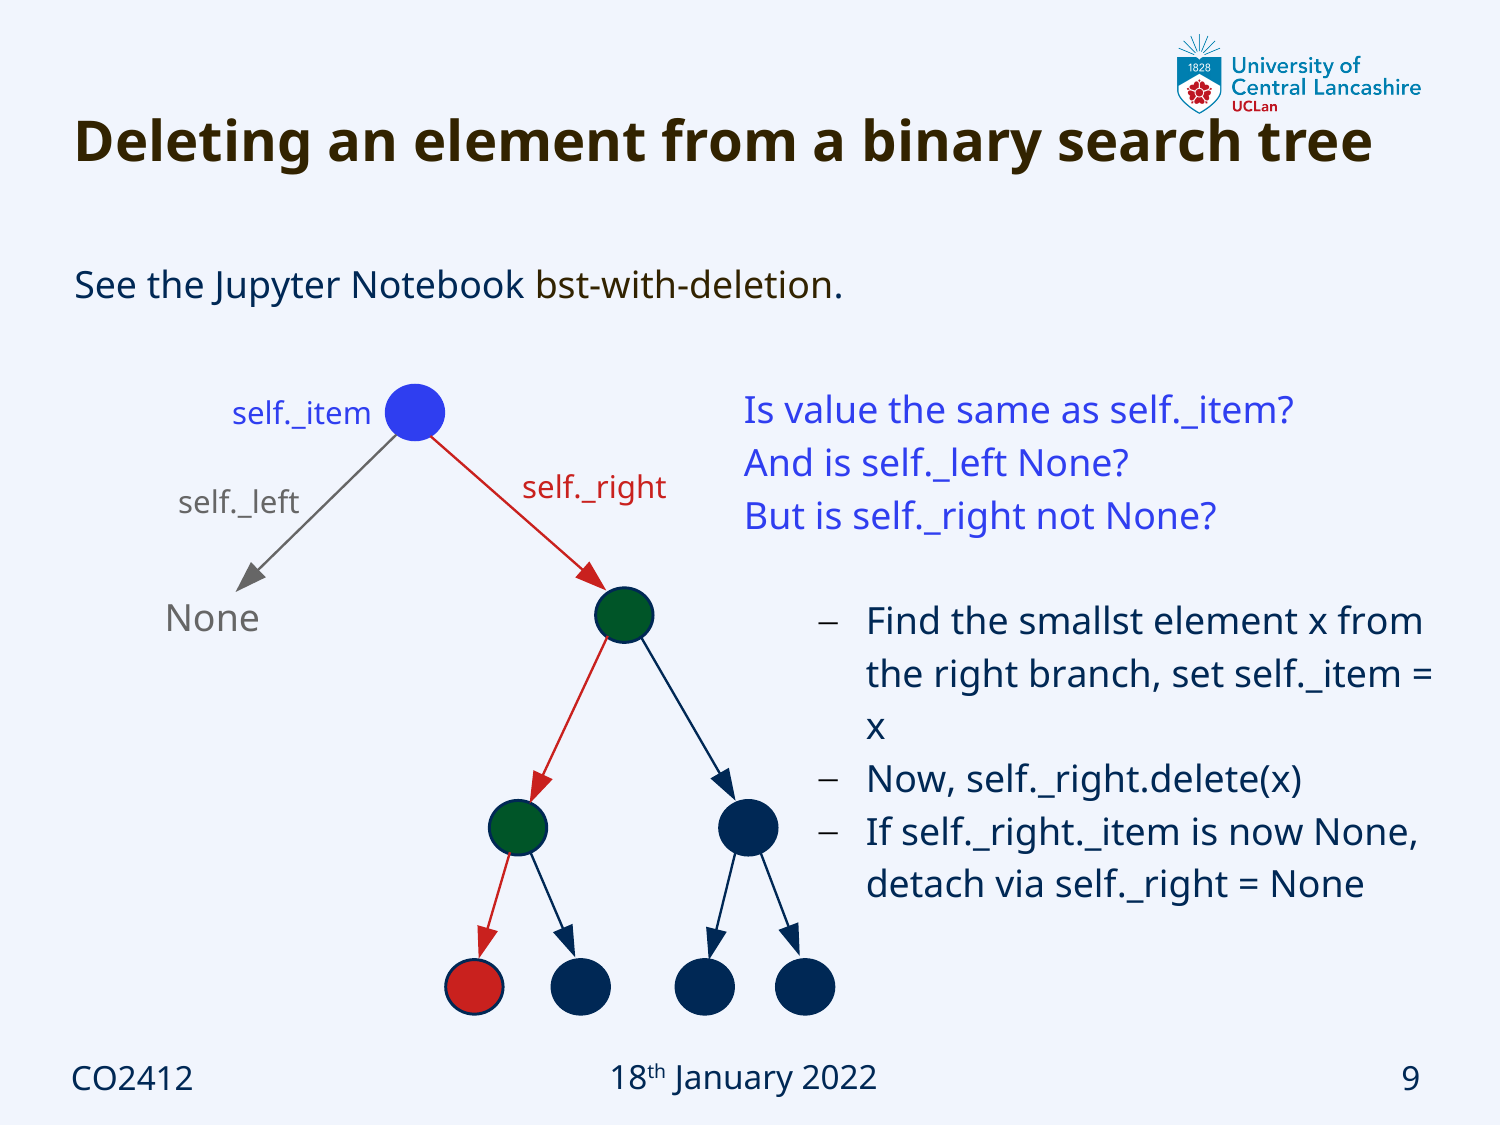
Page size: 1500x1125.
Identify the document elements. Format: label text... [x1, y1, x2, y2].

text_box [552, 959, 610, 1015]
text_box [422, 386, 444, 439]
title Deleting an element from a binary search tree [58, 54, 1500, 224]
text_box See the Jupyter Notebook bst-with-deletion. [59, 245, 1435, 336]
text_box [676, 959, 734, 1015]
text_box Is value the same as self._item? And is self._left None? But is self._right not None? Find the smallst element x from the right branch, set self._item = x Now, self._right.delete(x) If self._right._item is now None, detach via self._right = None [729, 371, 1471, 860]
text_box self._item [217, 385, 422, 446]
text_box [489, 800, 547, 856]
text_box [719, 800, 778, 856]
text_box None [149, 586, 283, 647]
text_box [595, 587, 654, 643]
text_box [445, 959, 504, 1015]
picture [1177, 34, 1421, 54]
text_box self._right [507, 459, 712, 520]
text_box self._left [163, 475, 368, 536]
text_box [776, 959, 834, 1015]
